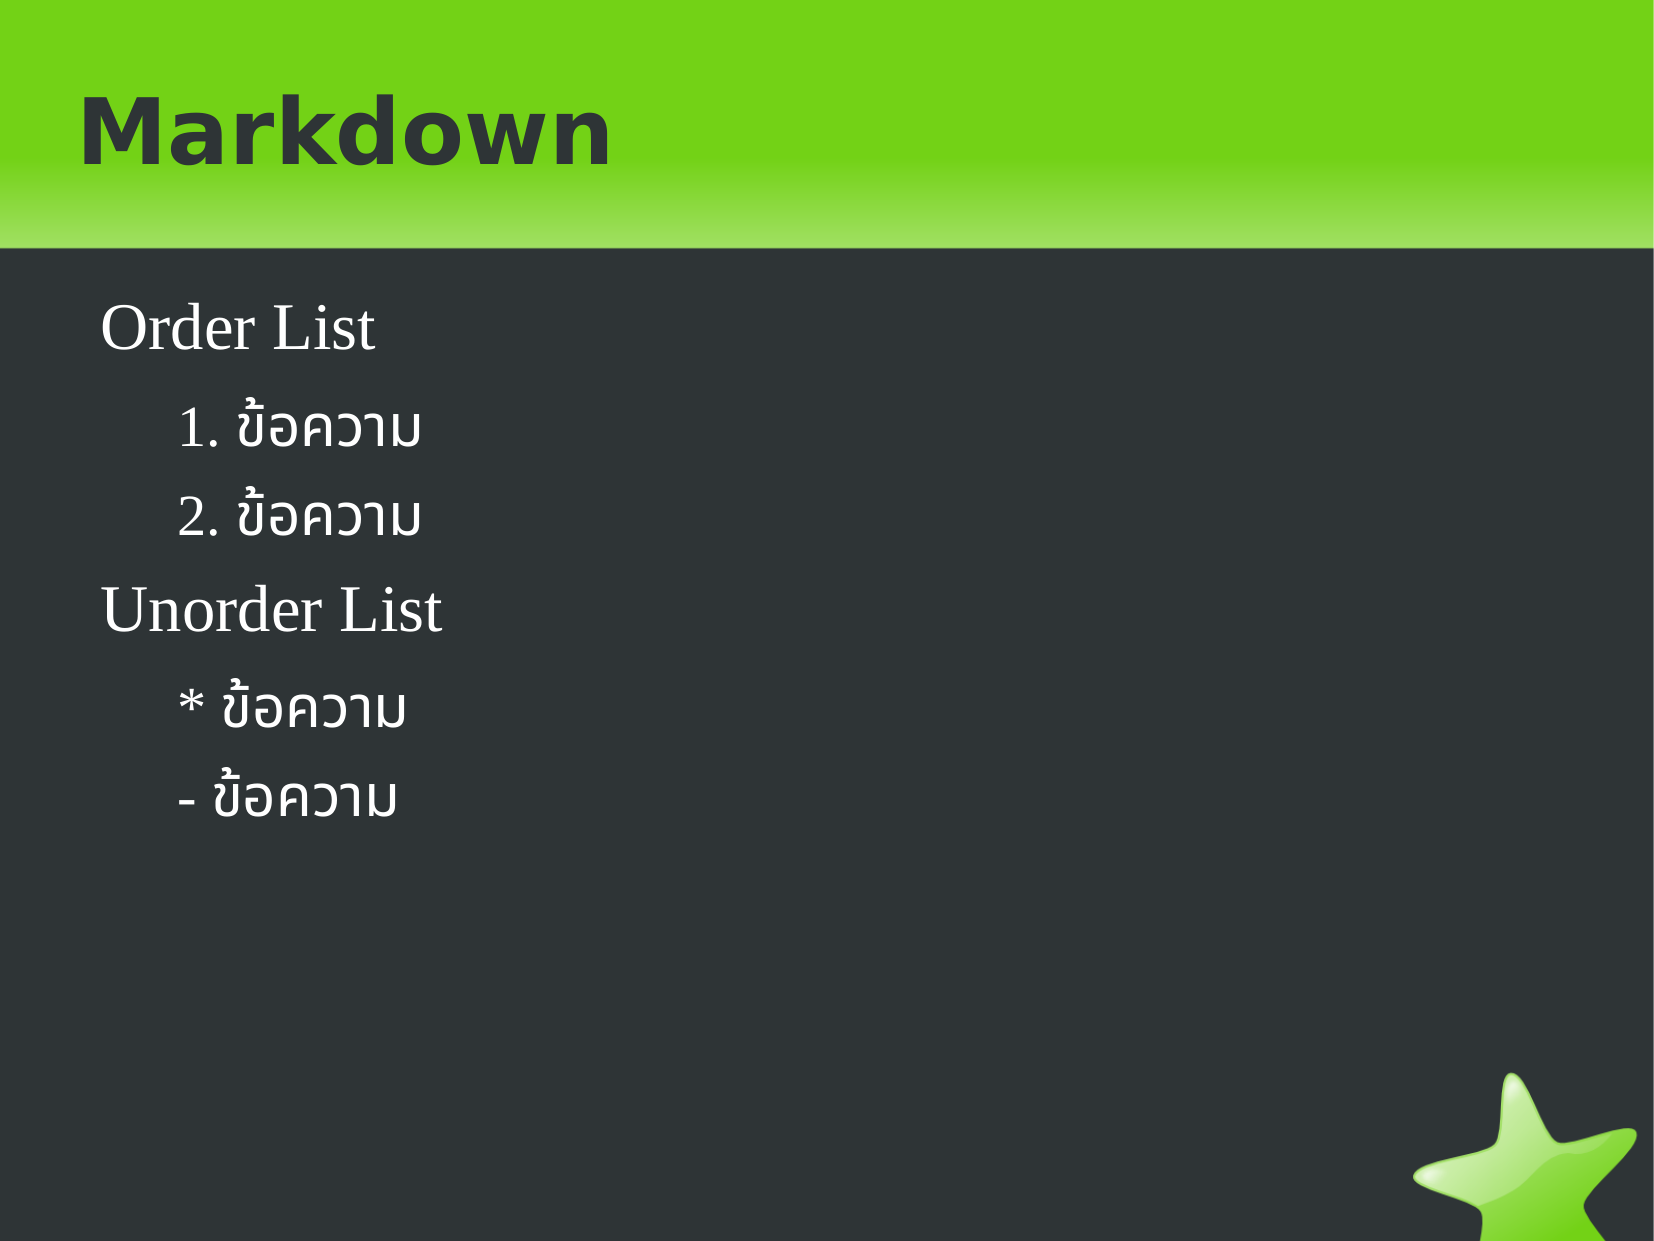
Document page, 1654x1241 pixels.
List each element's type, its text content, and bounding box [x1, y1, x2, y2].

title Markdown [76, 36, 1565, 229]
list Order List 1. ข้อความ 2. ข้อความ Unorder List * ข้อความ - ข้อความ [82, 290, 1571, 1094]
picture [0, 0, 1654, 1241]
